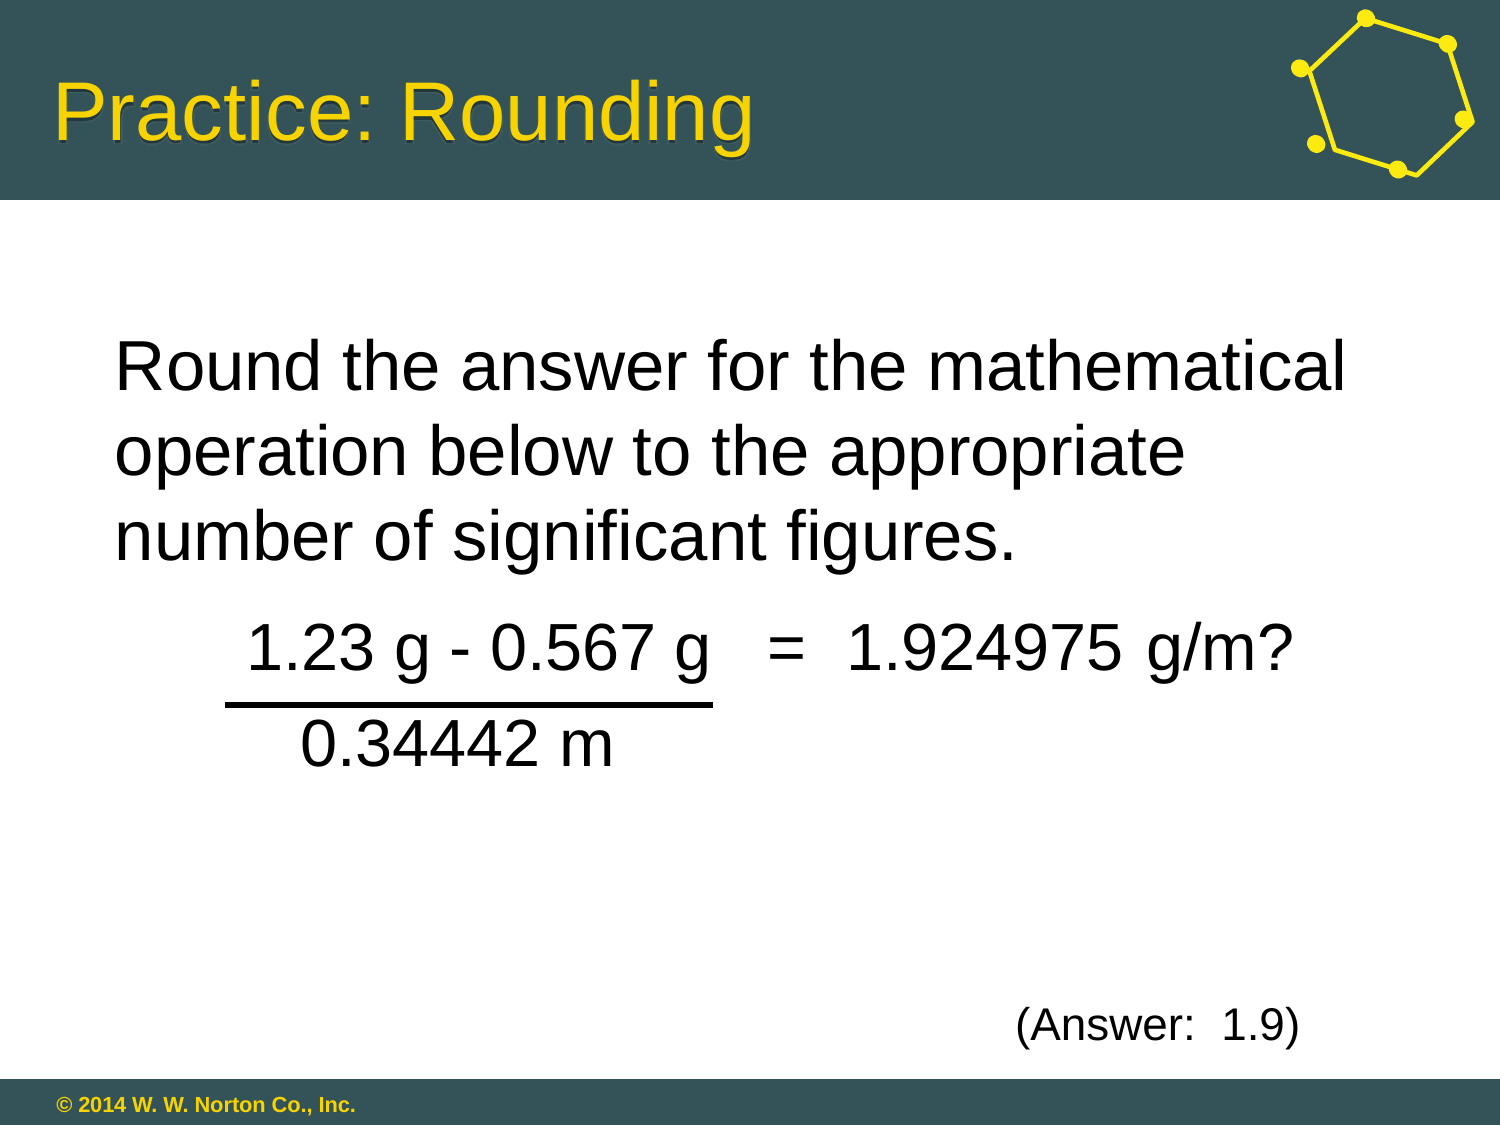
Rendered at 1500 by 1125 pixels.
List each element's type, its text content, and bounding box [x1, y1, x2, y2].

title Practice: Rounding [37, 19, 1225, 195]
text_box (Answer: 1.9) [1000, 987, 1316, 1058]
list Round the answer for the mathematical operation below to the appropriate number of significant figures. 1.23 g - 0.567 g = 1.924975 g/m? 0.34442 m [99, 312, 1388, 975]
